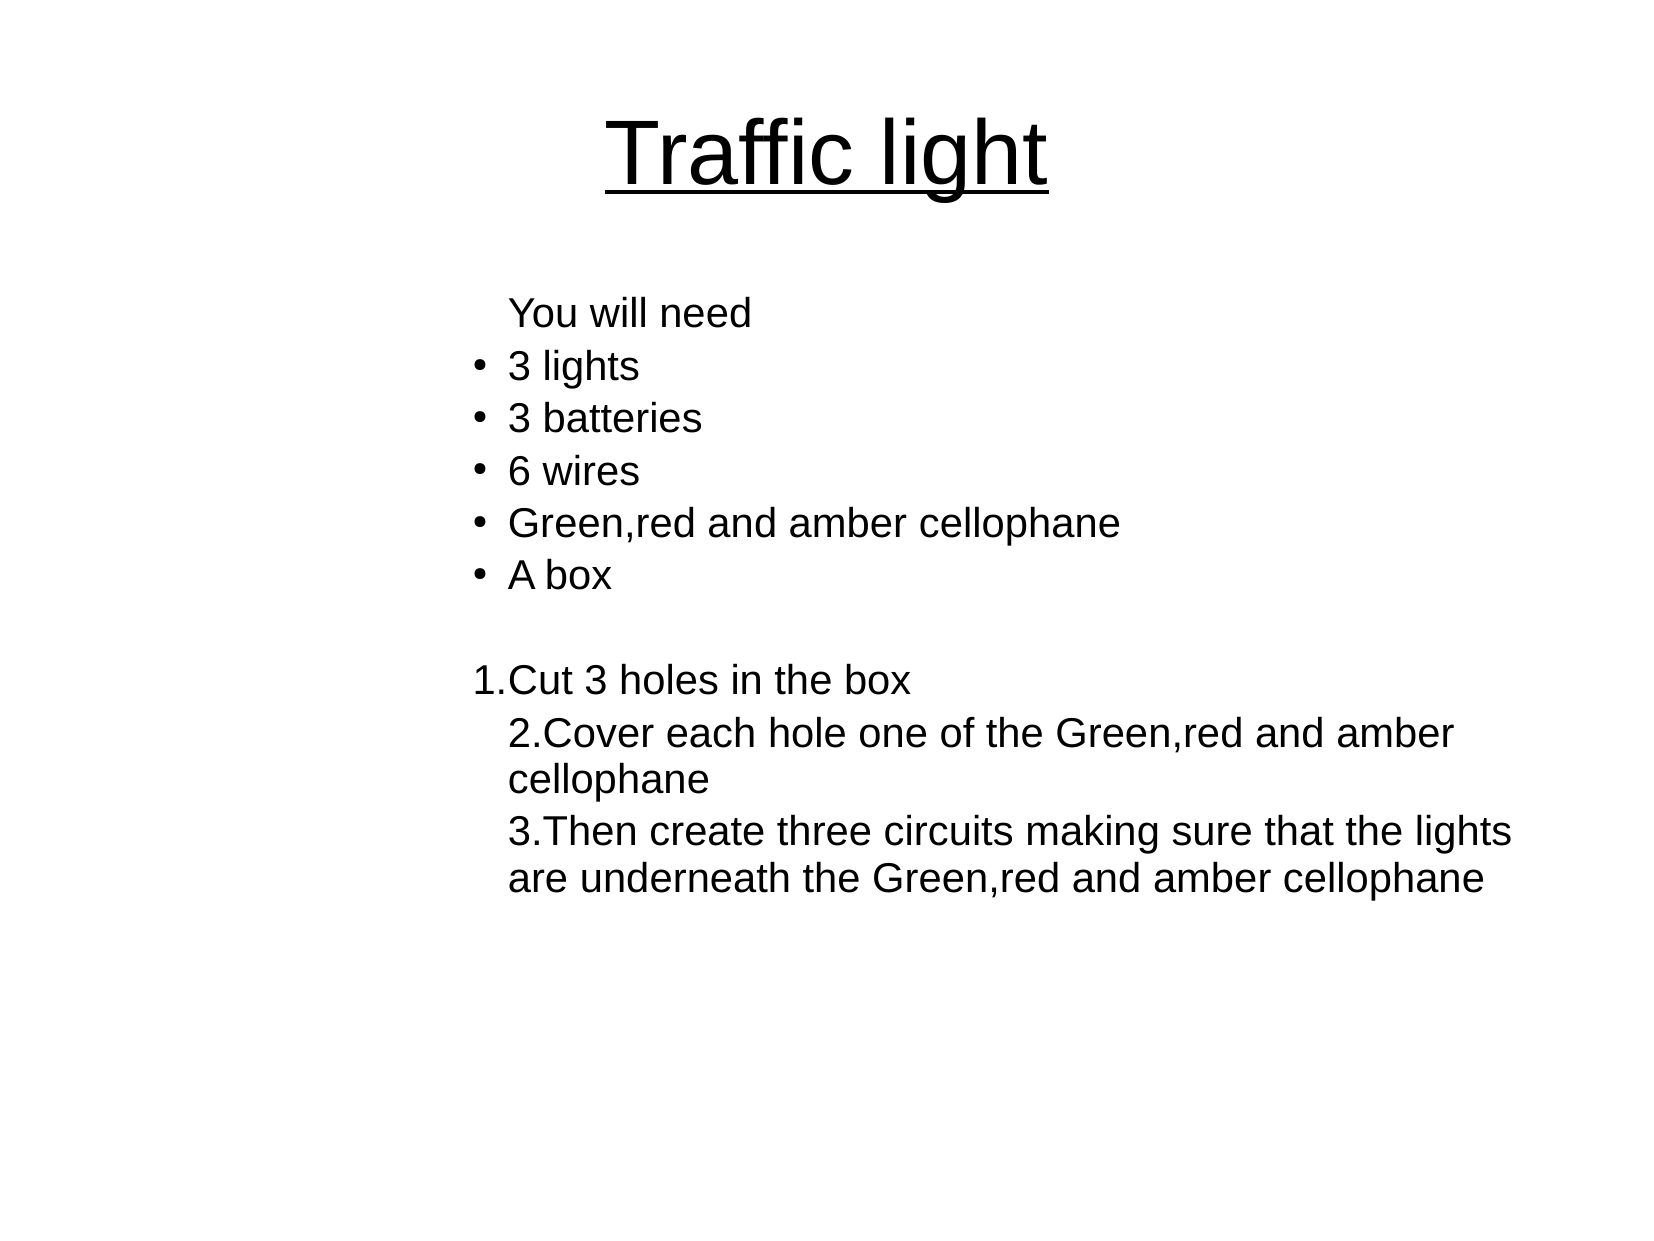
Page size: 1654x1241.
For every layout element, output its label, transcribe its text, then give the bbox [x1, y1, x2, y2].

list You will need 3 lights 3 batteries 6 wires Green,red and amber cellophane A box Cut 3 holes in the box 2.Cover each hole one of the Green,red and amber cellophane 3.Then create three circuits making sure that the lights are underneath the Green,red and amber cellophane [82, 290, 1571, 1010]
title Traffic light [82, 49, 1571, 257]
